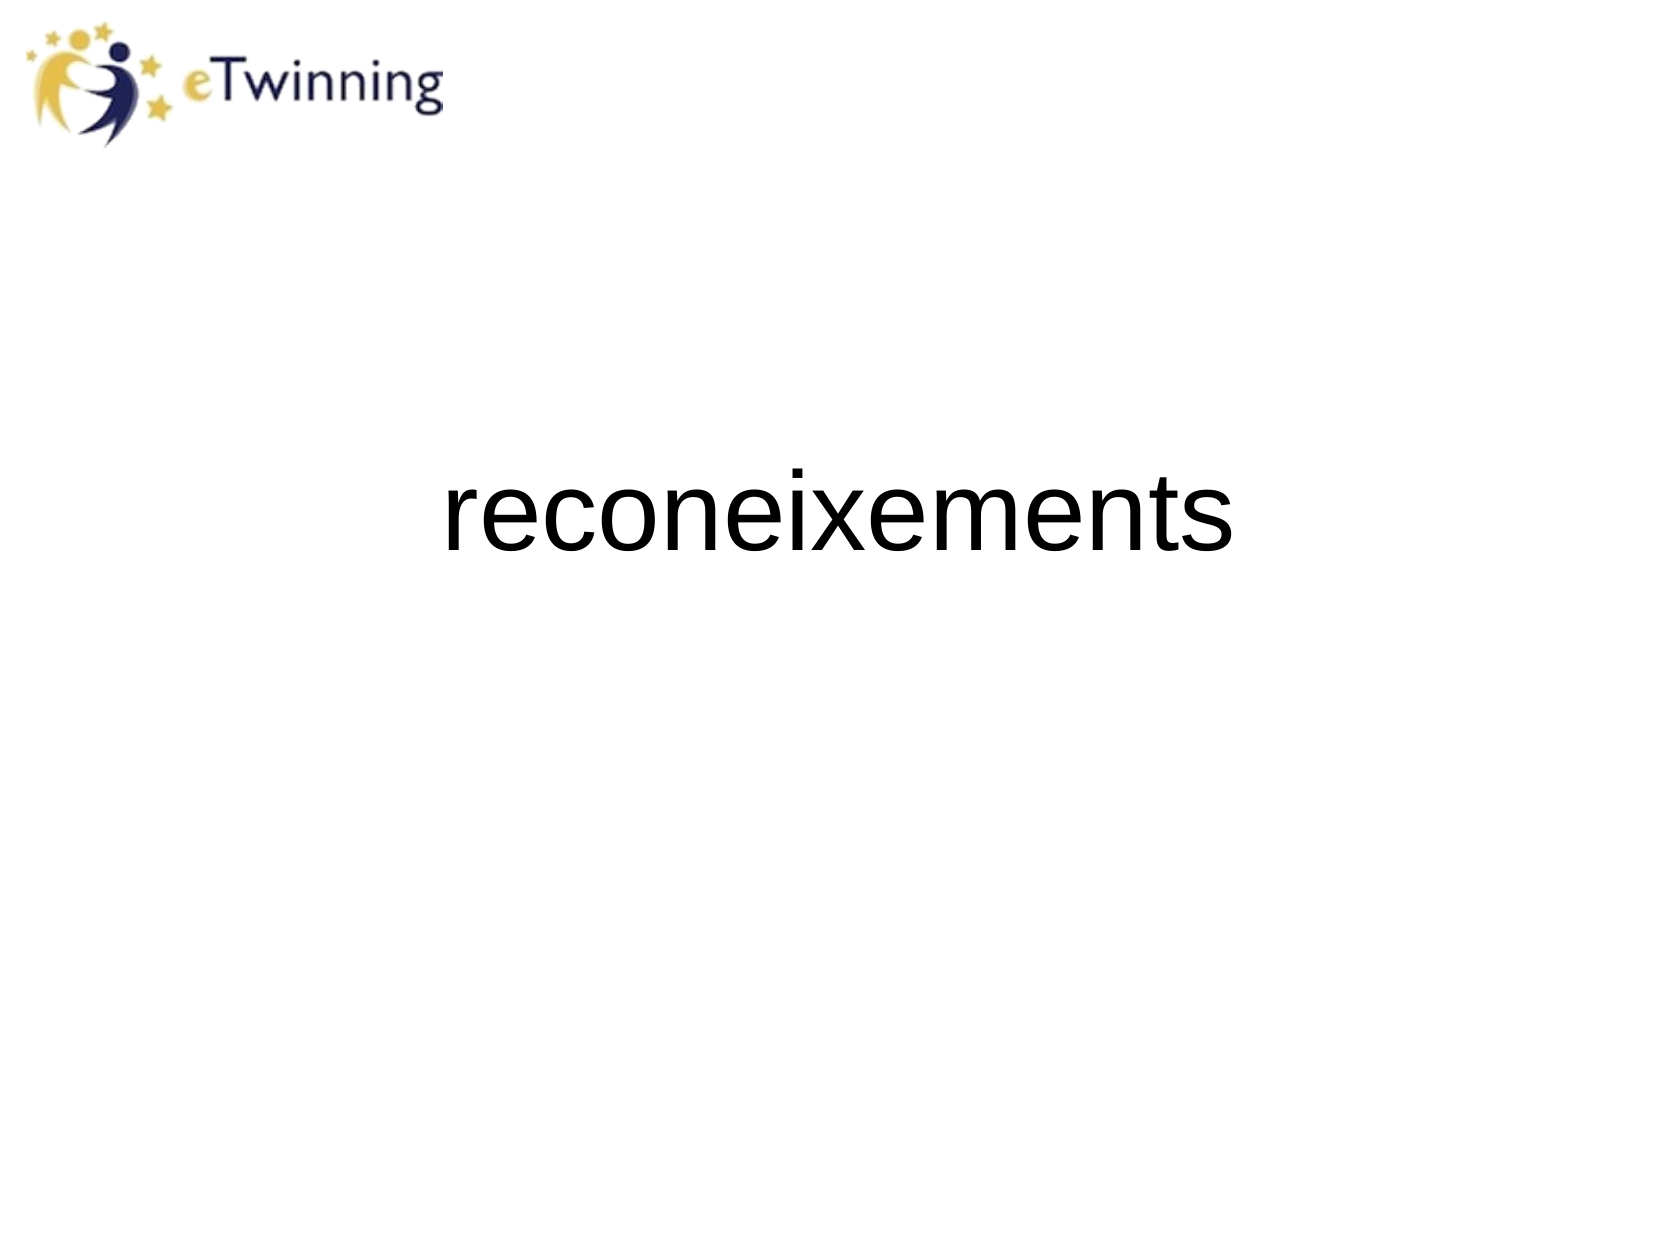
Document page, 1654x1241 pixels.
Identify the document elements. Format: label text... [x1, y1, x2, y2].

picture [26, 20, 443, 148]
title reconeixements [94, 448, 1583, 575]
